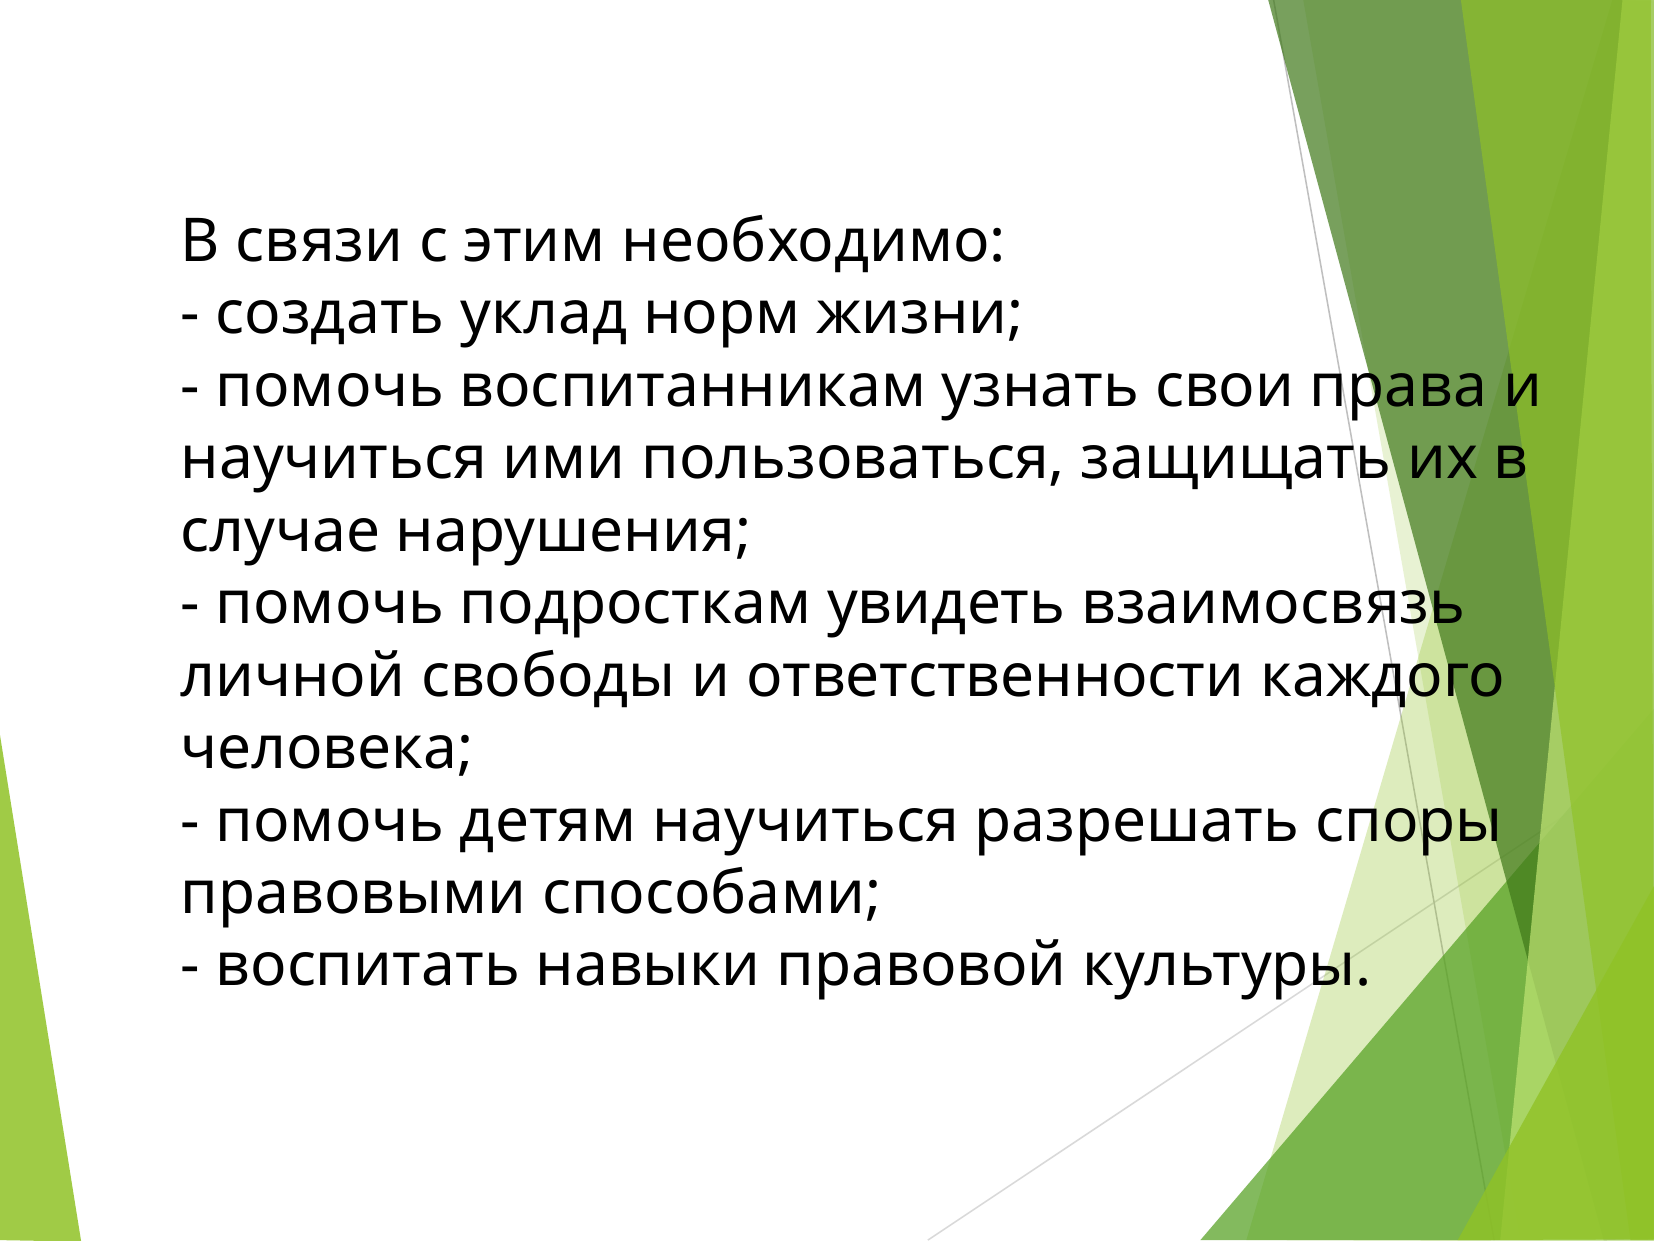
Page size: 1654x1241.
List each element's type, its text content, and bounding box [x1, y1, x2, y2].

title В связи с этим необходимо: - создать уклад норм жизни; - помочь воспитанникам узнать свои права и научиться ими пользоваться, защищать их в случае нарушения; - помочь подросткам увидеть взаимосвязь личной свободы и ответственности каждого человека; - помочь детям научиться разрешать споры правовыми способами; - воспитать навыки правовой культуры. [165, 135, 1654, 1241]
